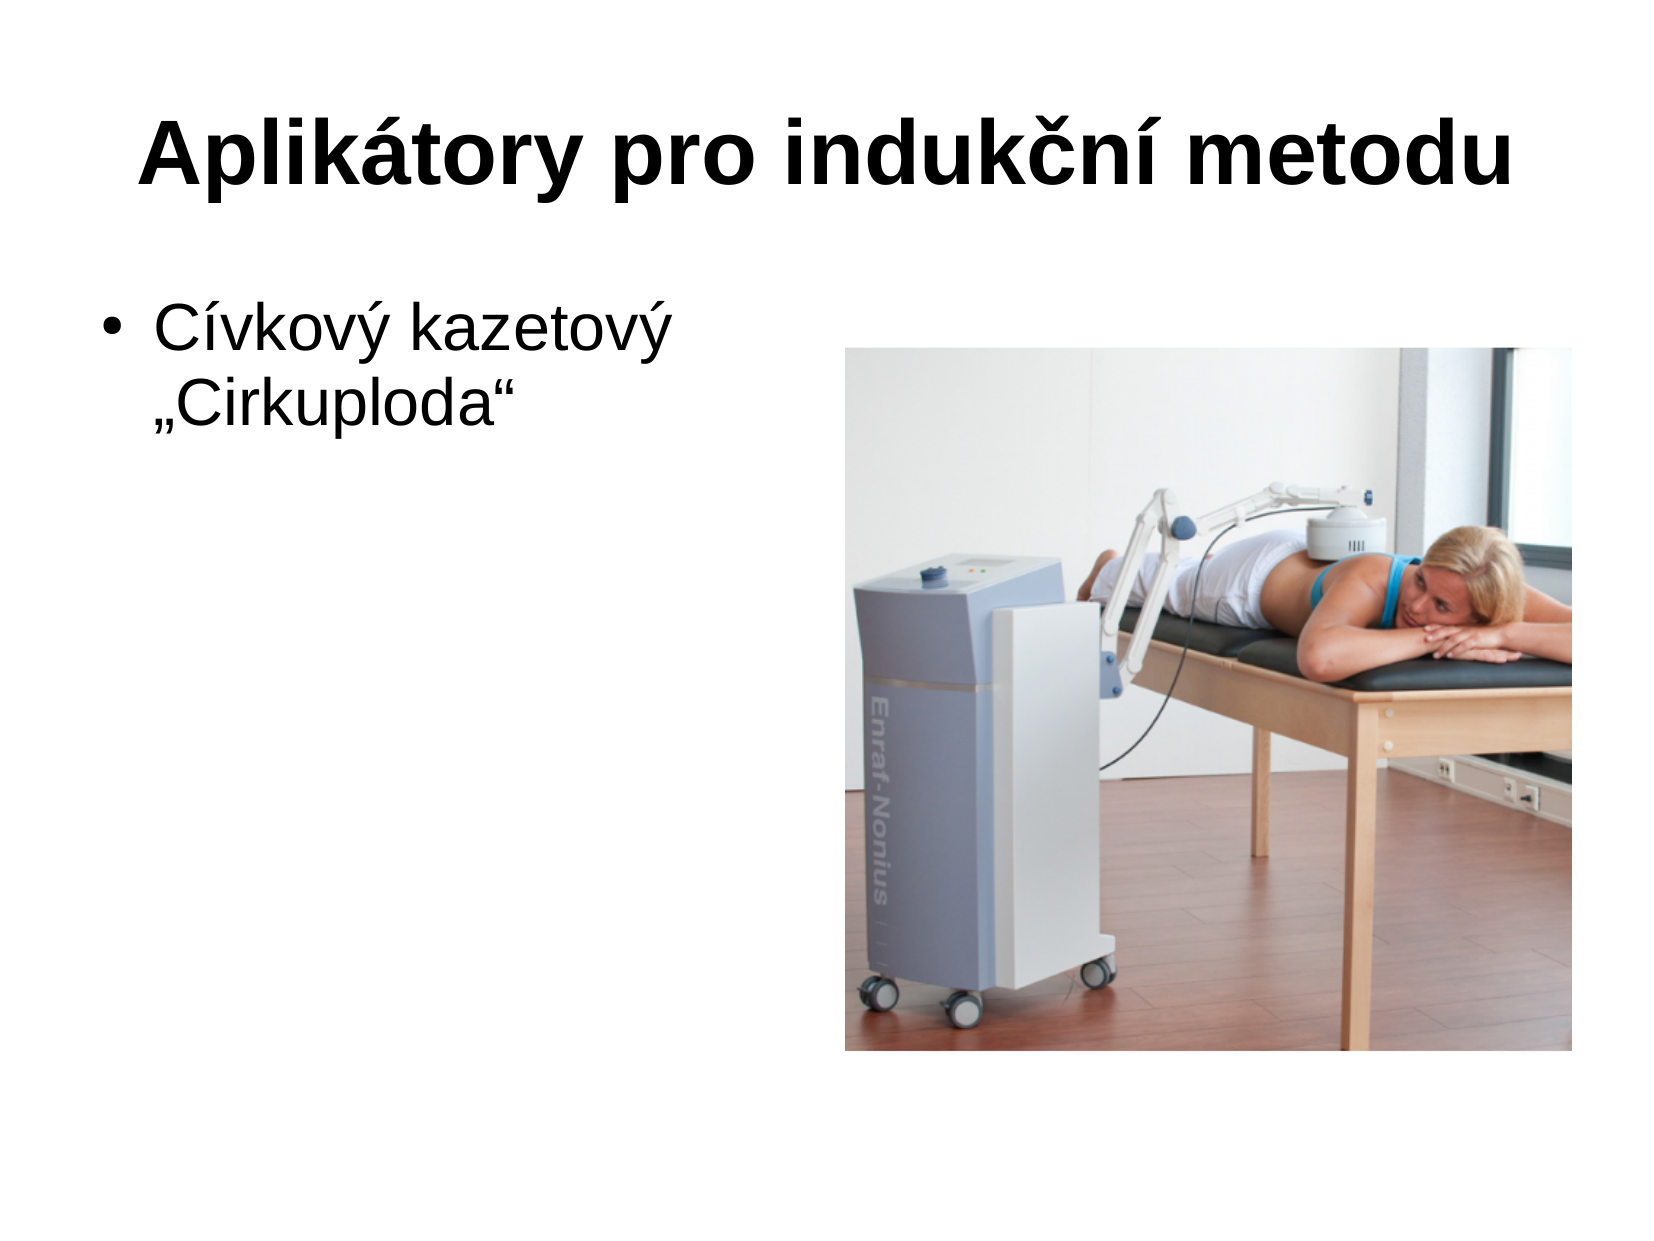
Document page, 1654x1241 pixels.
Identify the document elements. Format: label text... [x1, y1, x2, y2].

picture [845, 336, 1572, 1063]
title Aplikátory pro indukční metodu [82, 49, 1571, 257]
list Cívkový kazetový „Cirkuploda“ [82, 290, 809, 1109]
